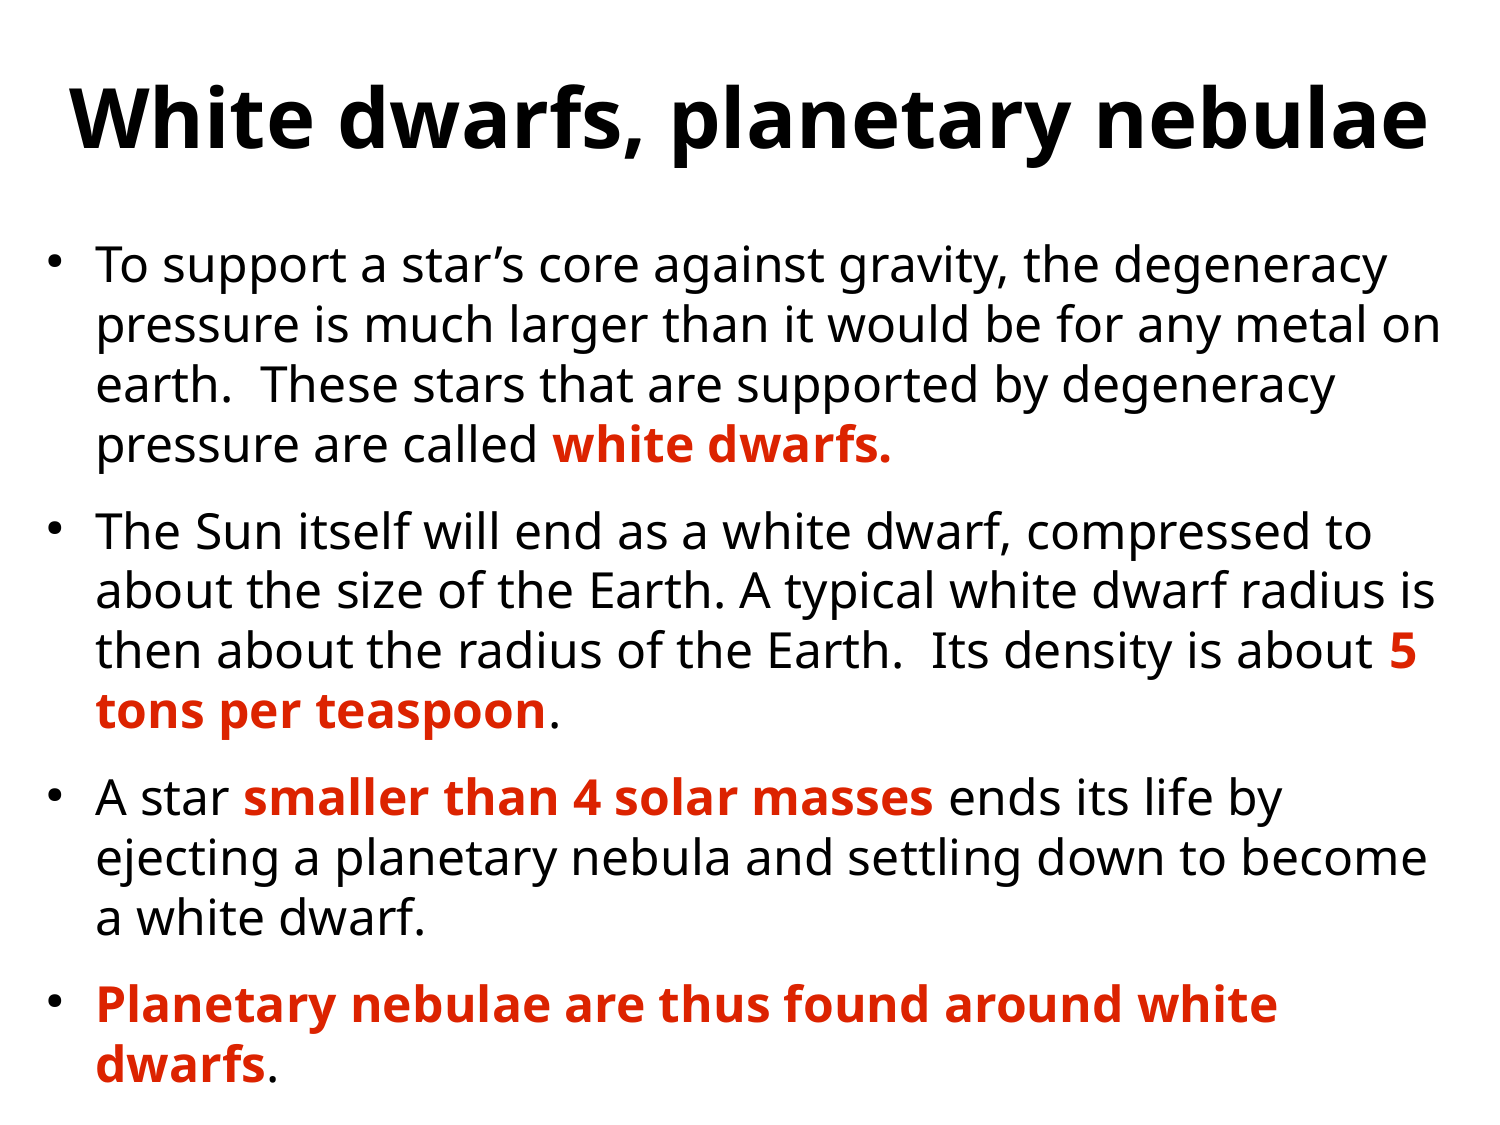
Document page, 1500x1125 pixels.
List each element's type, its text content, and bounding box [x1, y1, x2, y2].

list To support a star’s core against gravity, the degeneracy pressure is much larger than it would be for any metal on earth. These stars that are supported by degeneracy pressure are called white dwarfs. The Sun itself will end as a white dwarf, compressed to about the size of the Earth. A typical white dwarf radius is then about the radius of the Earth. Its density is about 5 tons per teaspoon. A star smaller than 4 solar masses ends its life by ejecting a planetary nebula and settling down to become a white dwarf. Planetary nebulae are thus found around white dwarfs. [30, 232, 1471, 1096]
title White dwarfs, planetary nebulae [30, 22, 1471, 211]
